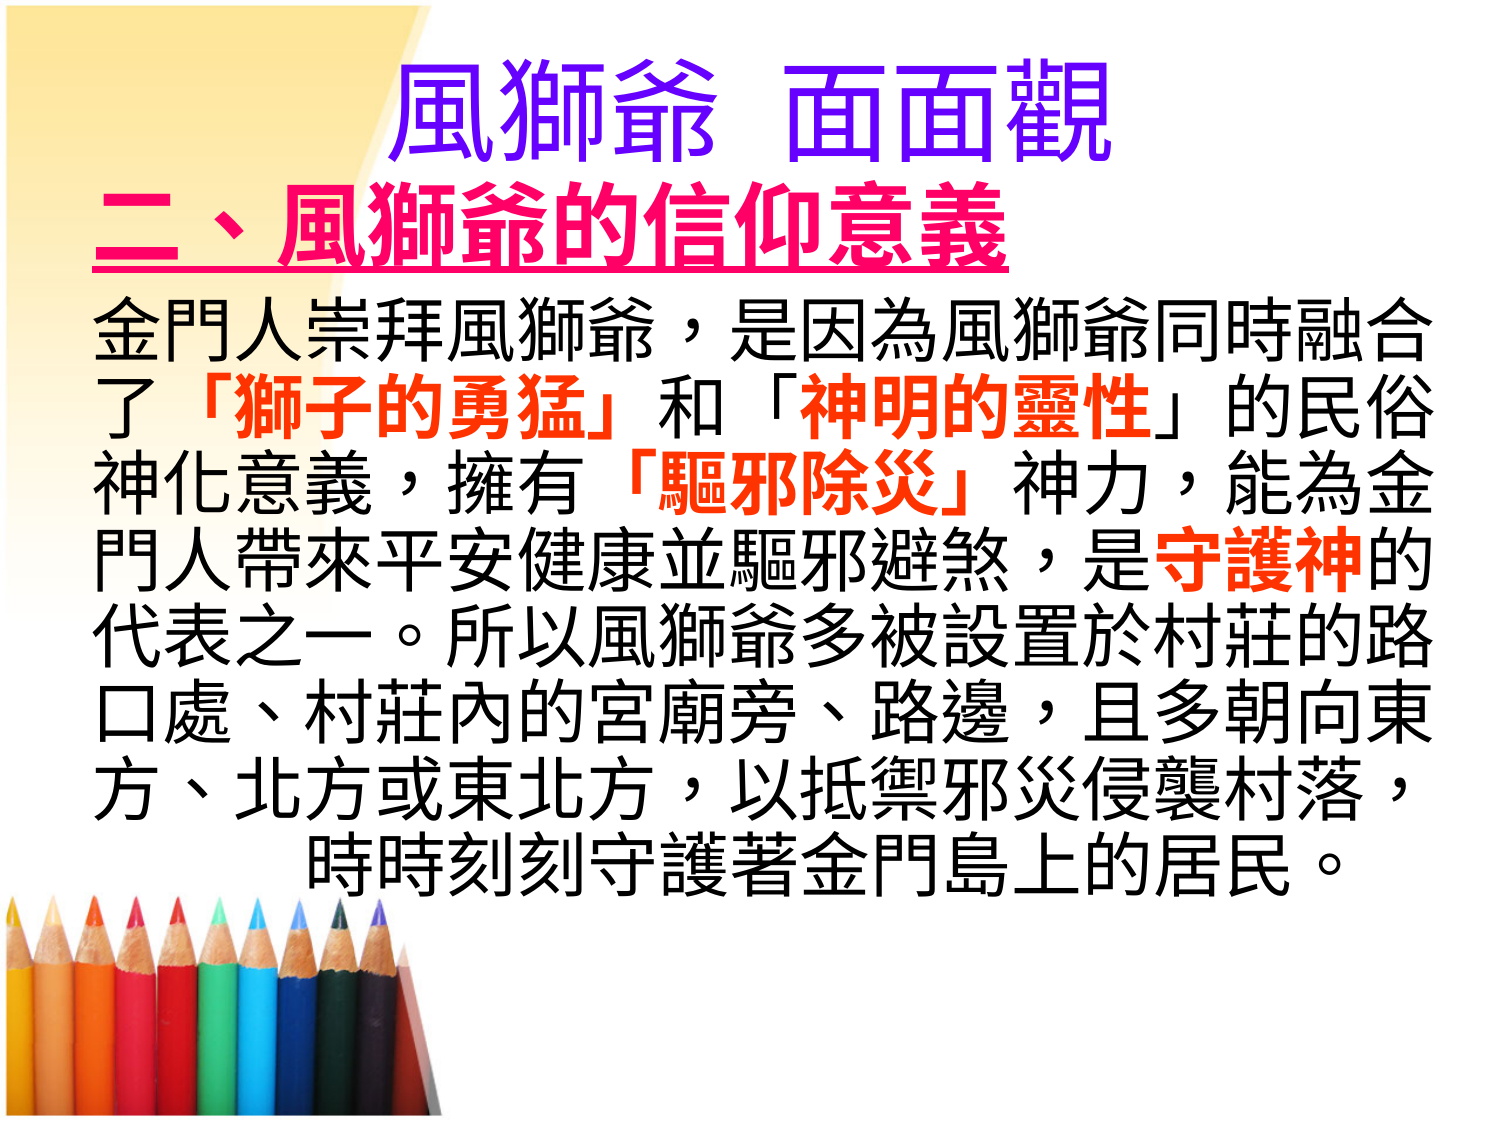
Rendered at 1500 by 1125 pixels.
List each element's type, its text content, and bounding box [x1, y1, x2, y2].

picture [0, 0, 1500, 1120]
list 二、風獅爺的信仰意義 金門人崇拜風獅爺，是因為風獅爺同時融合了「獅子的勇猛」和「神明的靈性」的民俗神化意義，擁有「驅邪除災」神力，能為金門人帶來平安健康並驅邪避煞，是守護神的代表之一。所以風獅爺多被設置於村莊的路口處、村莊內的宮廟旁、路邊，且多朝向東方、北方或東北方，以抵禦邪災侵襲村落， 時時刻刻守護著金門島上的居民。 [76, 172, 1459, 953]
title 風獅爺 面面觀 [75, 21, 1426, 197]
